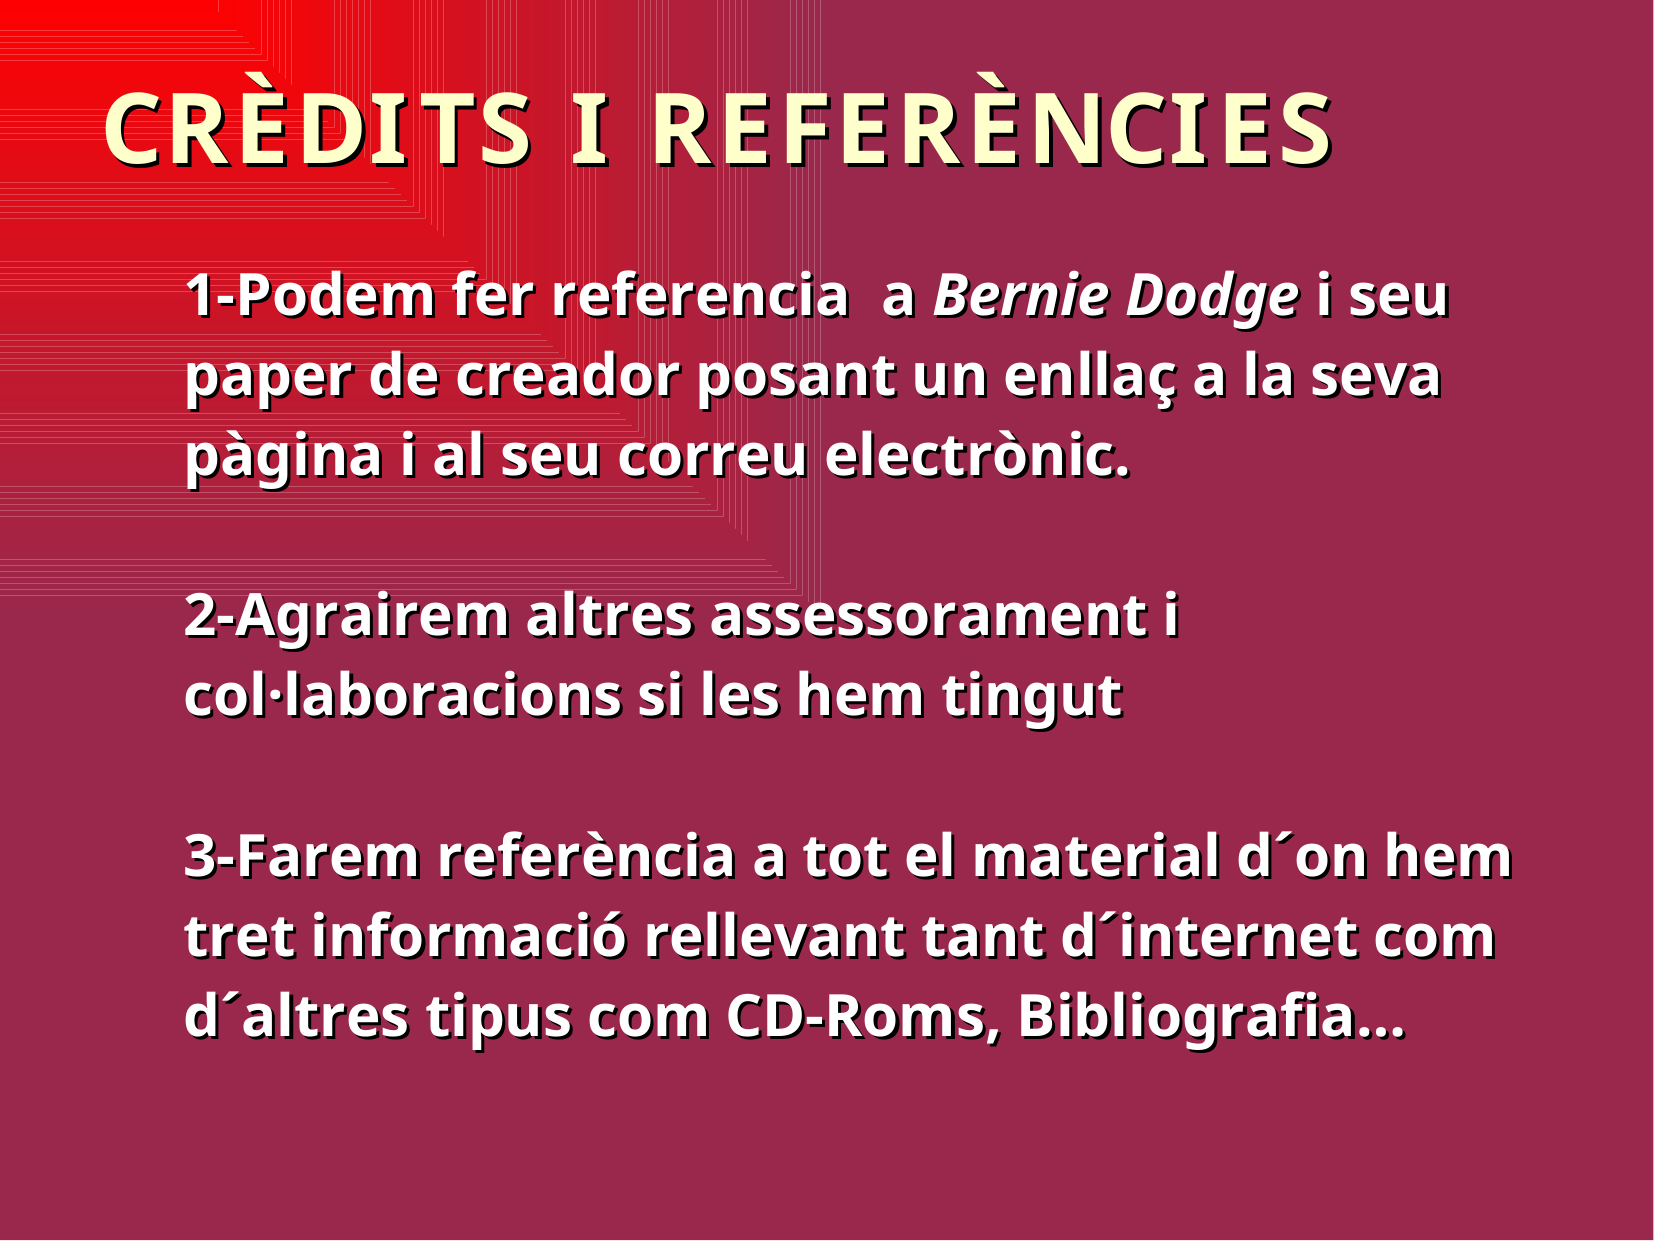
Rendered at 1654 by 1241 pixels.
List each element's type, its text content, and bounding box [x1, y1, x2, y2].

picture [83, 57, 1369, 196]
text_box 1-Podem fer referencia a Bernie Dodge i seu paper de creador posant un enllaç a la seva pàgina i al seu correu electrònic. 2-Agrairem altres assessorament i col·laboracions si les hem tingut 3-Farem referència a tot el material d´on hem tret informació rellevant tant d´internet com d´altres tipus com CD-Roms, Bibliografia… [183, 252, 1515, 1054]
